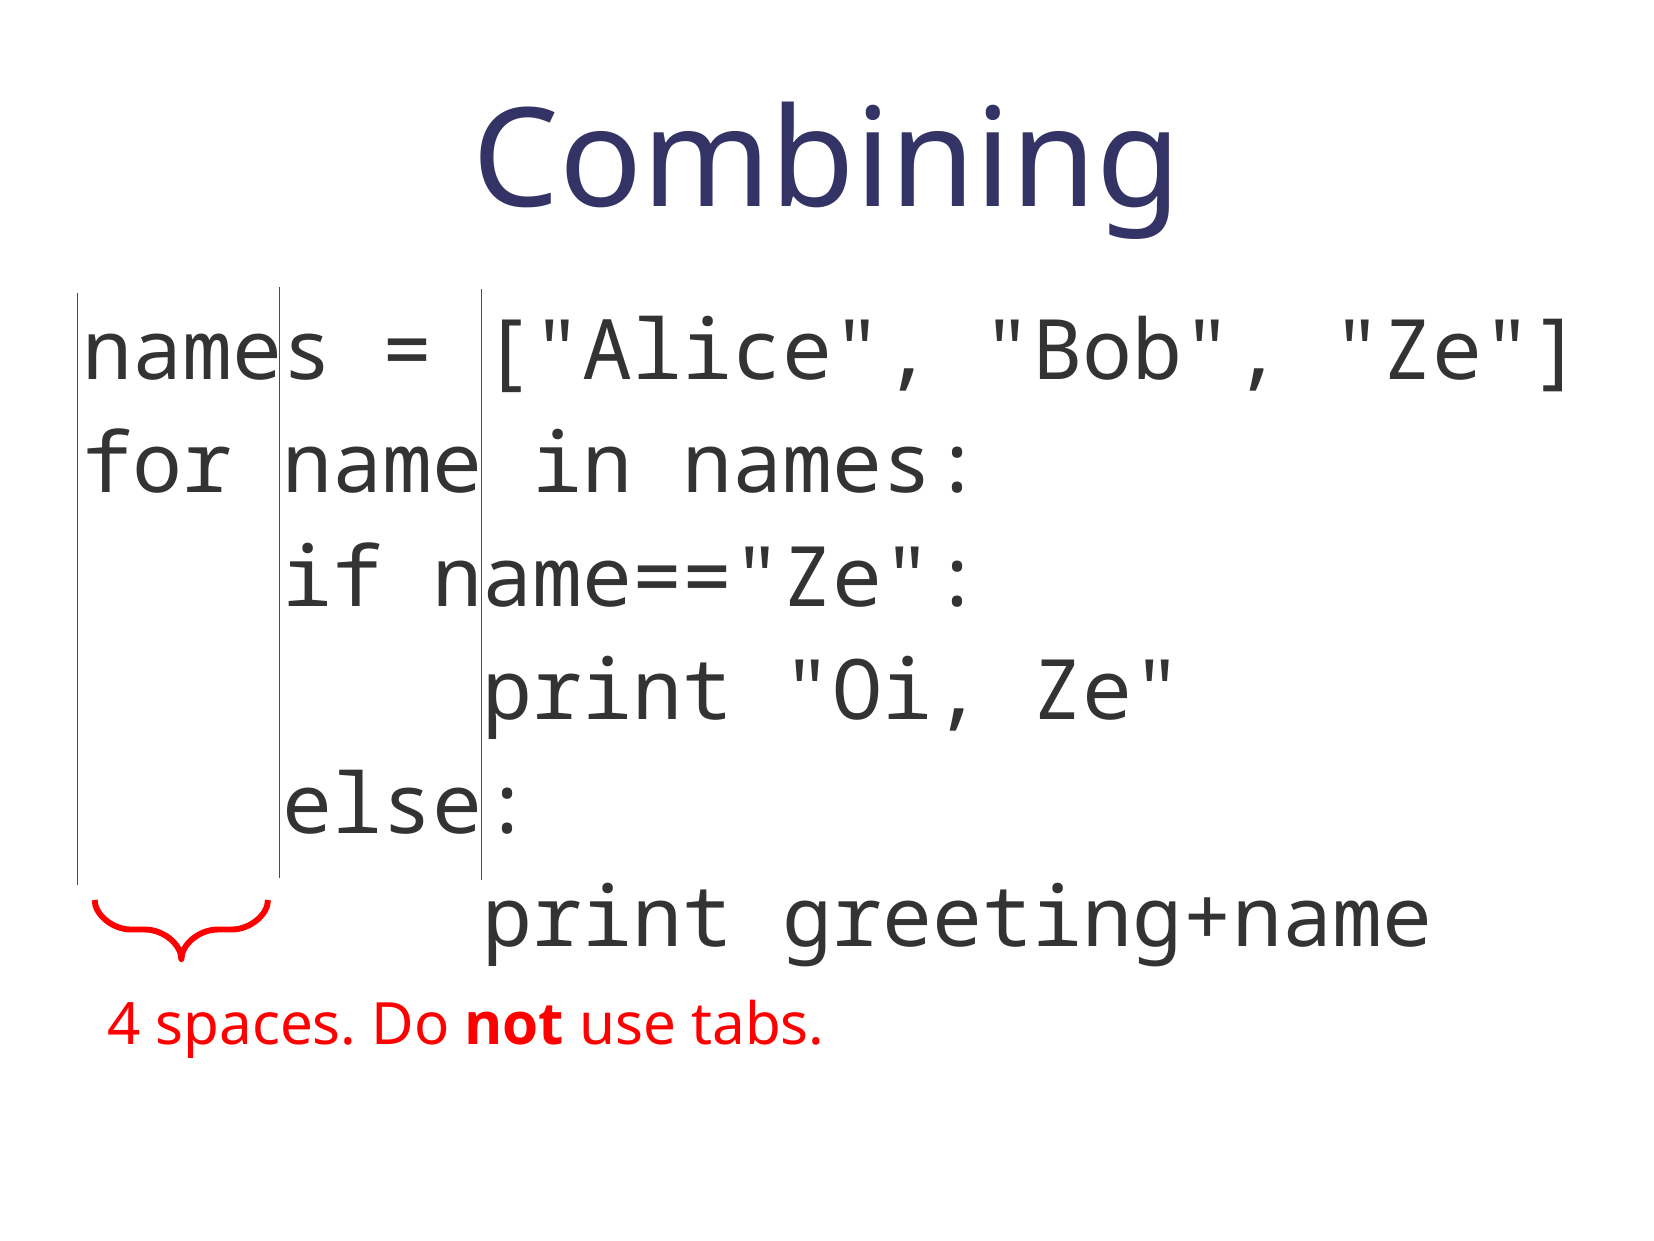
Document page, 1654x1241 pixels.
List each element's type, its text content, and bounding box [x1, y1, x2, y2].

title Combining [82, 56, 1571, 250]
subtitle names = ["Alice", "Bob", "Ze"] for name in names: if name=="Ze": print "Oi, Ze" else: print greeting+name [82, 290, 1625, 1094]
text_box 4 spaces. Do not use tabs. [92, 974, 916, 1061]
